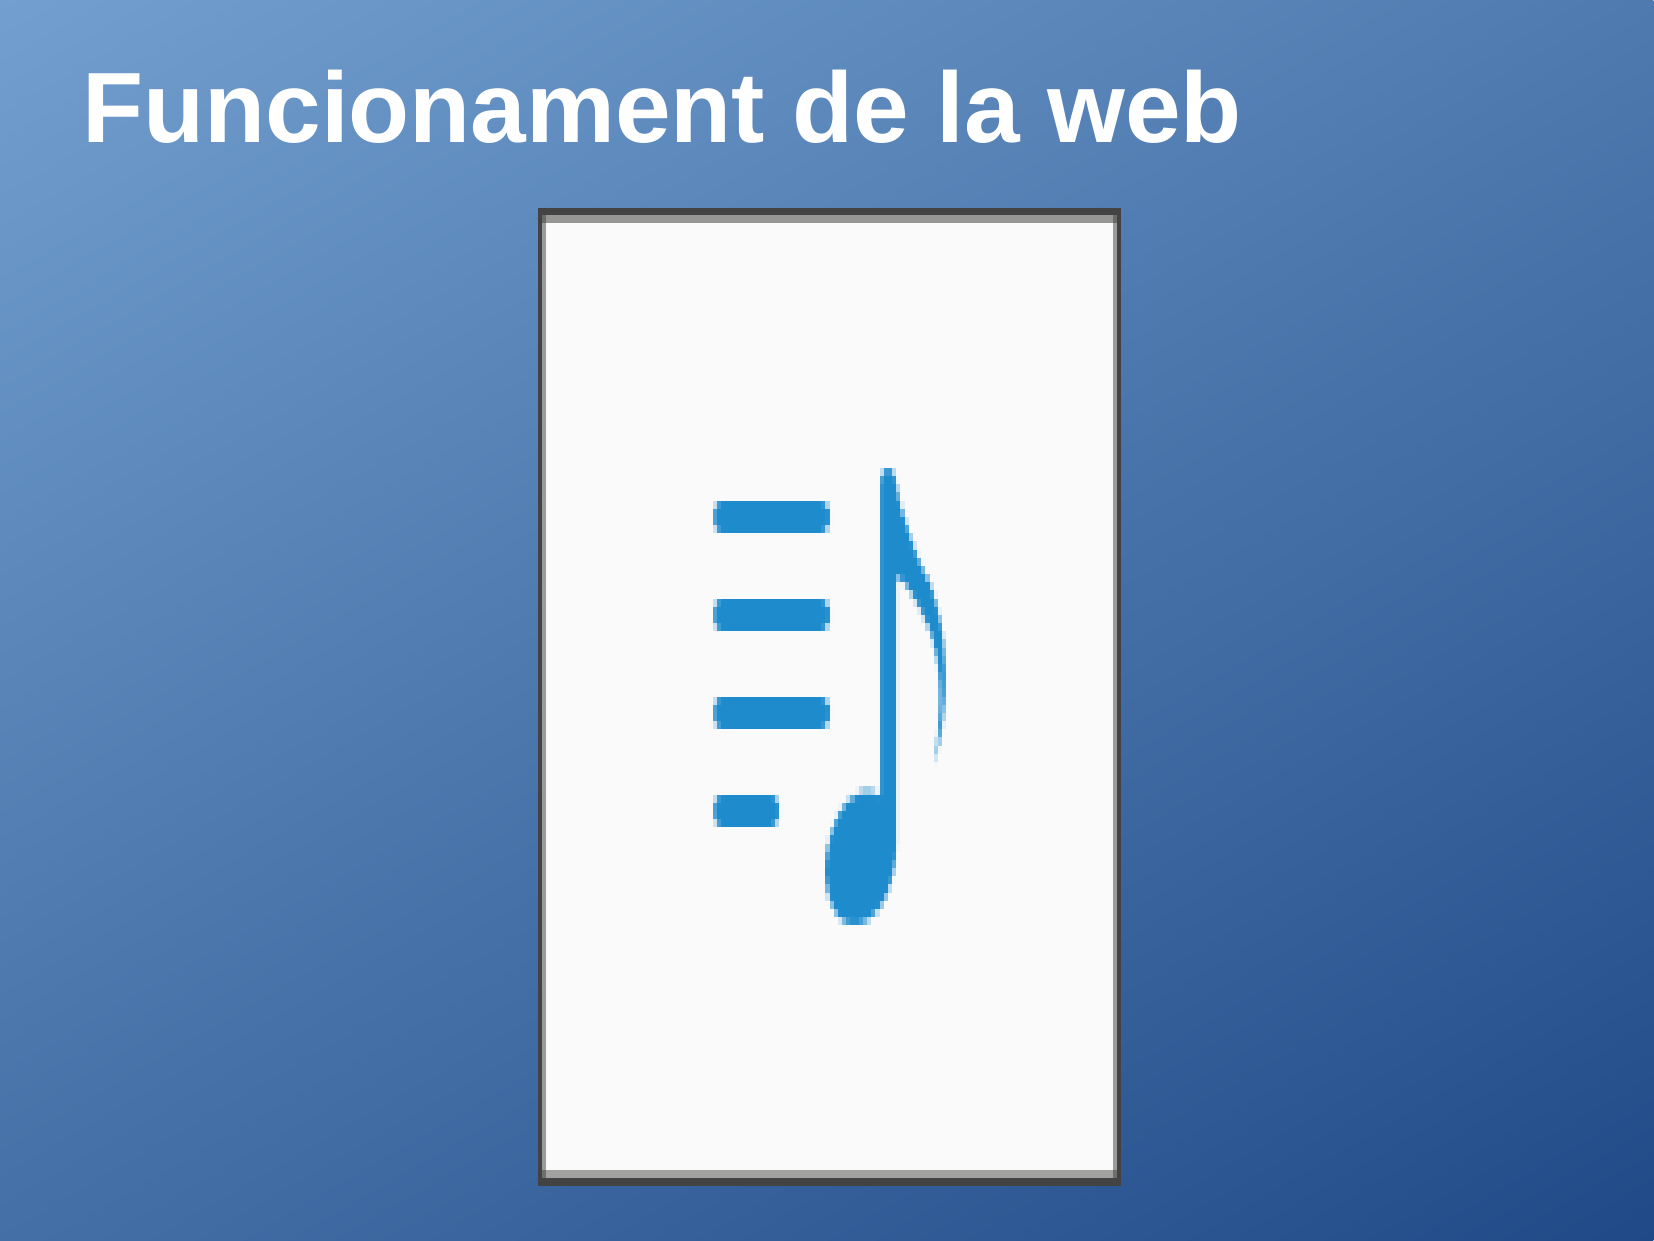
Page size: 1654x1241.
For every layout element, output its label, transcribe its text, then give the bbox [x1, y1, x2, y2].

title Funcionament de la web [82, 49, 1571, 166]
text_box [537, 206, 1123, 1188]
